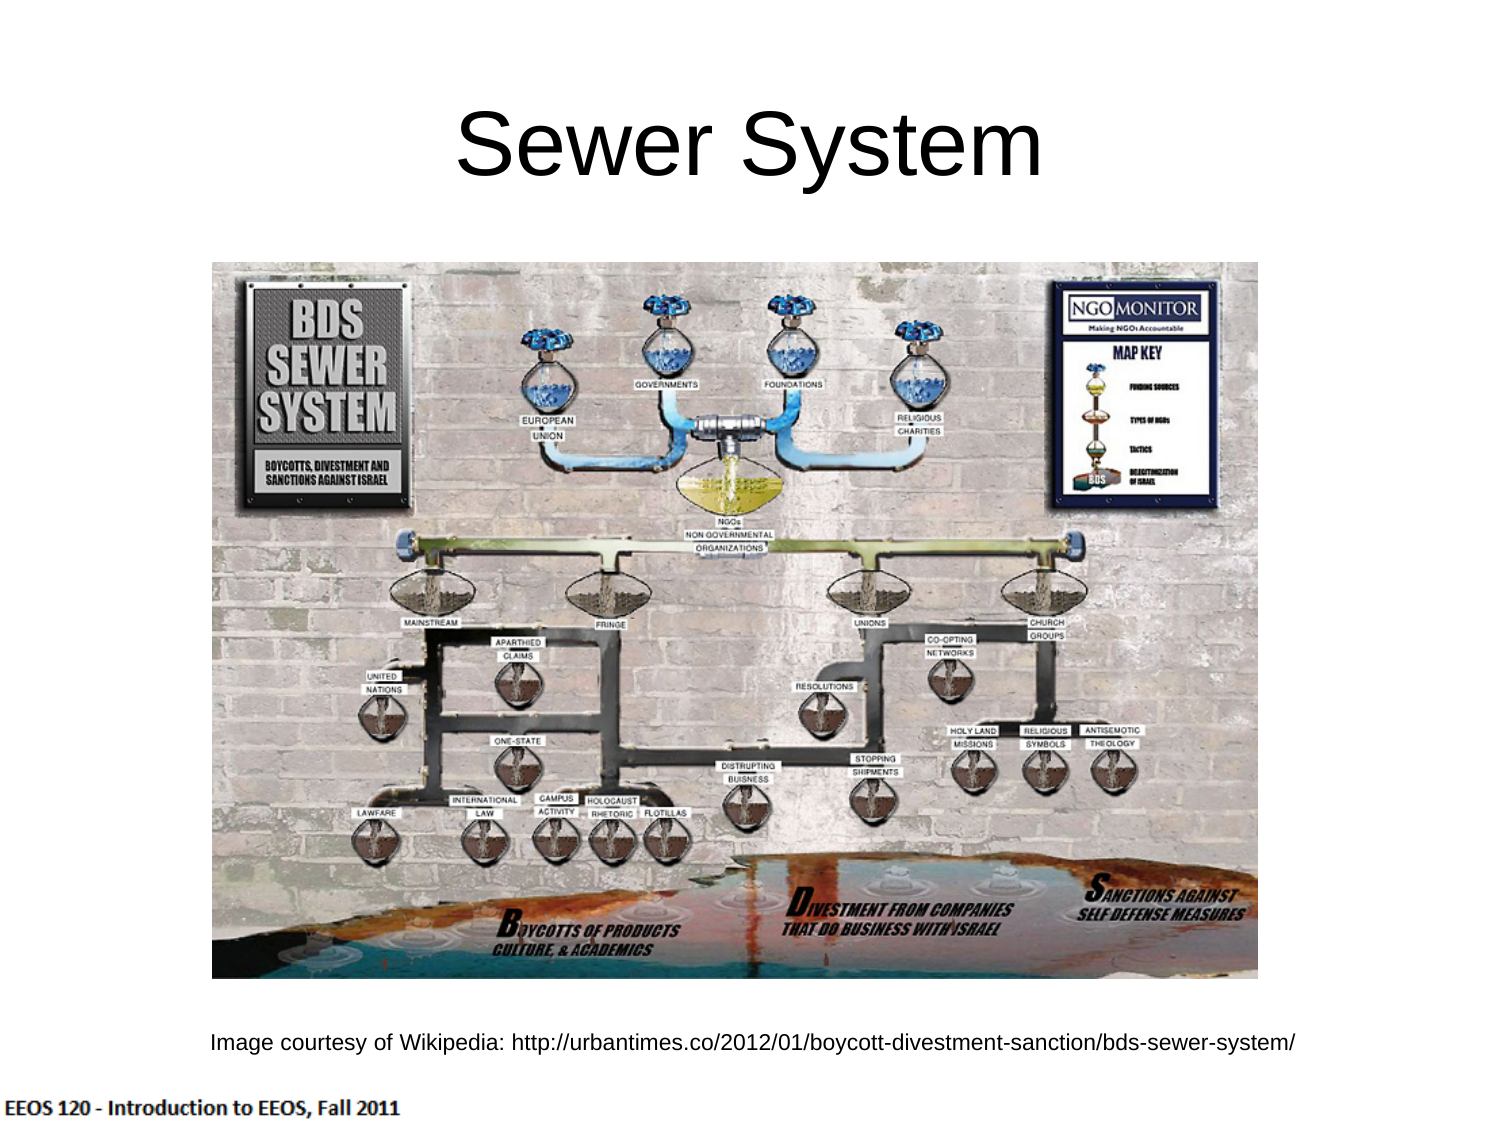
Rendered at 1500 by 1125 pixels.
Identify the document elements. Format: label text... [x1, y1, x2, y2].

picture [212, 262, 1258, 979]
picture [0, 1090, 405, 1125]
text_box Image courtesy of Wikipedia: http://urbantimes.co/2012/01/boycott-divestment-sanction/bds-sewer-system/ [195, 1020, 1312, 1063]
list [75, 262, 1426, 1006]
title Sewer System [75, 45, 1426, 233]
